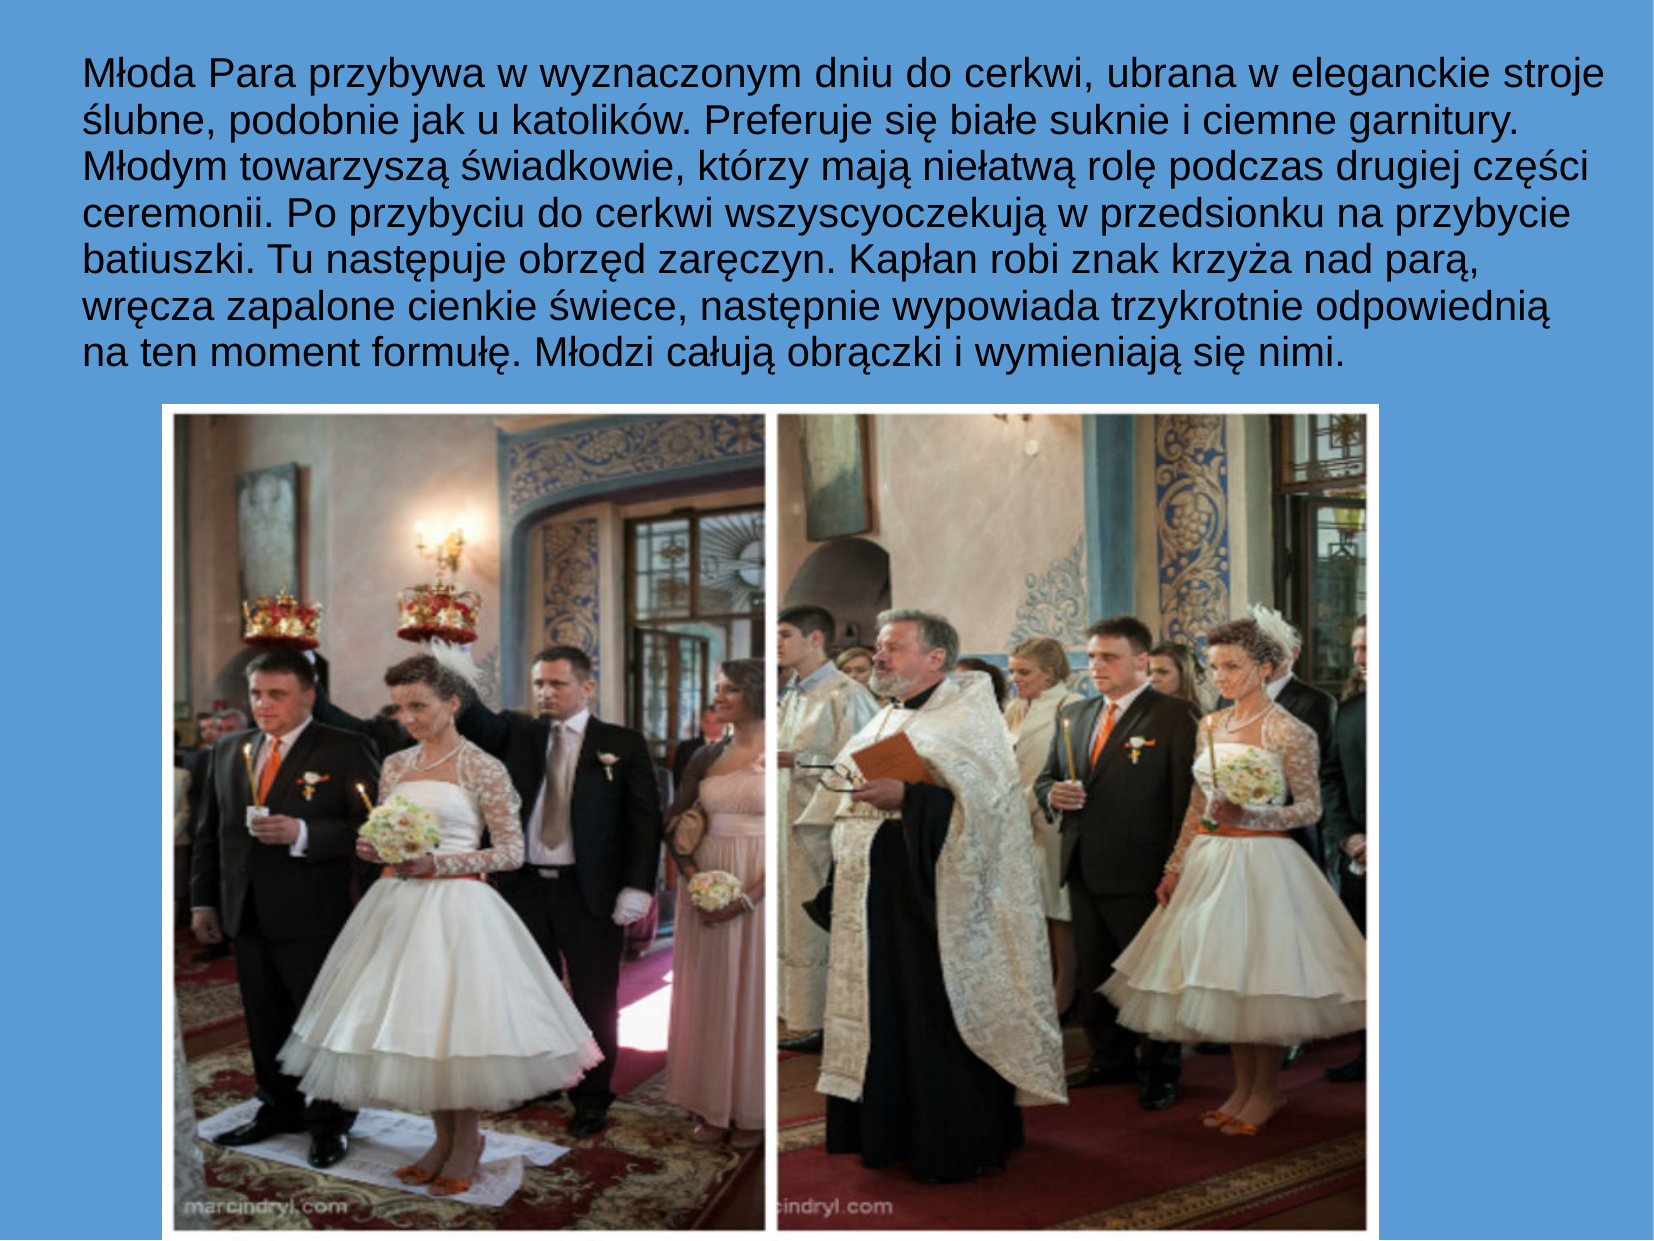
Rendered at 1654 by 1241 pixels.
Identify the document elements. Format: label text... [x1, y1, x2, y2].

picture [162, 404, 1379, 1241]
text_box Młoda Para przybywa w wyznaczonym dniu do cerkwi, ubrana w eleganckie stroje ślubne, podobnie jak u katolików. Preferuje się białe suknie i ciemne garnitury. Młodym towarzyszą świadkowie, którzy mają niełatwą rolę podczas drugiej części ceremonii. Po przybyciu do cerkwi wszyscyoczekują w przedsionku na przybycie batiuszki. Tu następuje obrzęd zaręczyn. Kapłan robi znak krzyża nad parą, wręcza zapalone cienkie świece, następnie wypowiada trzykrotnie odpowiednią na ten moment formułę. Młodzi całują obrączki i wymieniają się nimi. [67, 42, 1622, 385]
